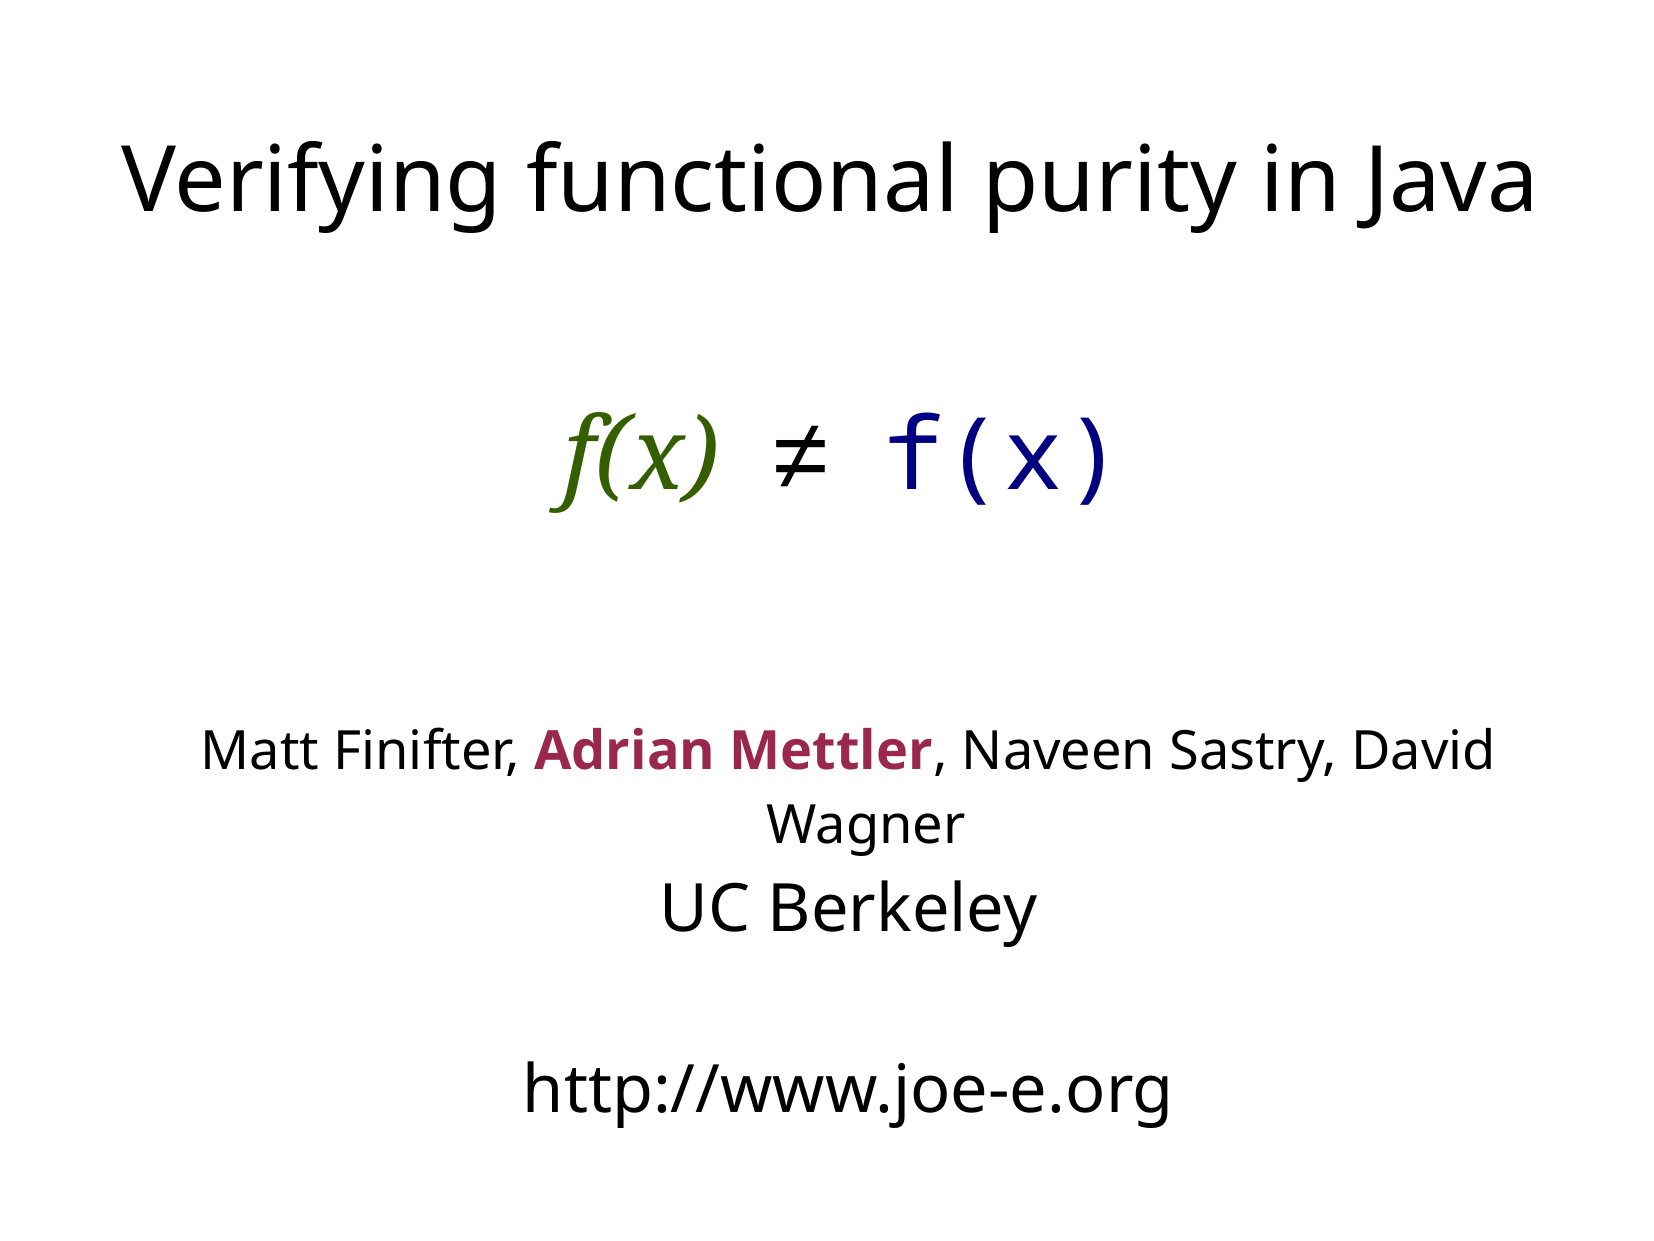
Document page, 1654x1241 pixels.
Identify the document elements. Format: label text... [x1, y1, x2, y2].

text_box f(x) ≠ f(x) [187, 375, 1501, 521]
text_box Matt Finifter, Adrian Mettler, Naveen Sastry, David Wagner UC Berkeley http://www.joe-e.org [86, 681, 1576, 1163]
title Verifying functional purity in Java [86, 72, 1576, 280]
